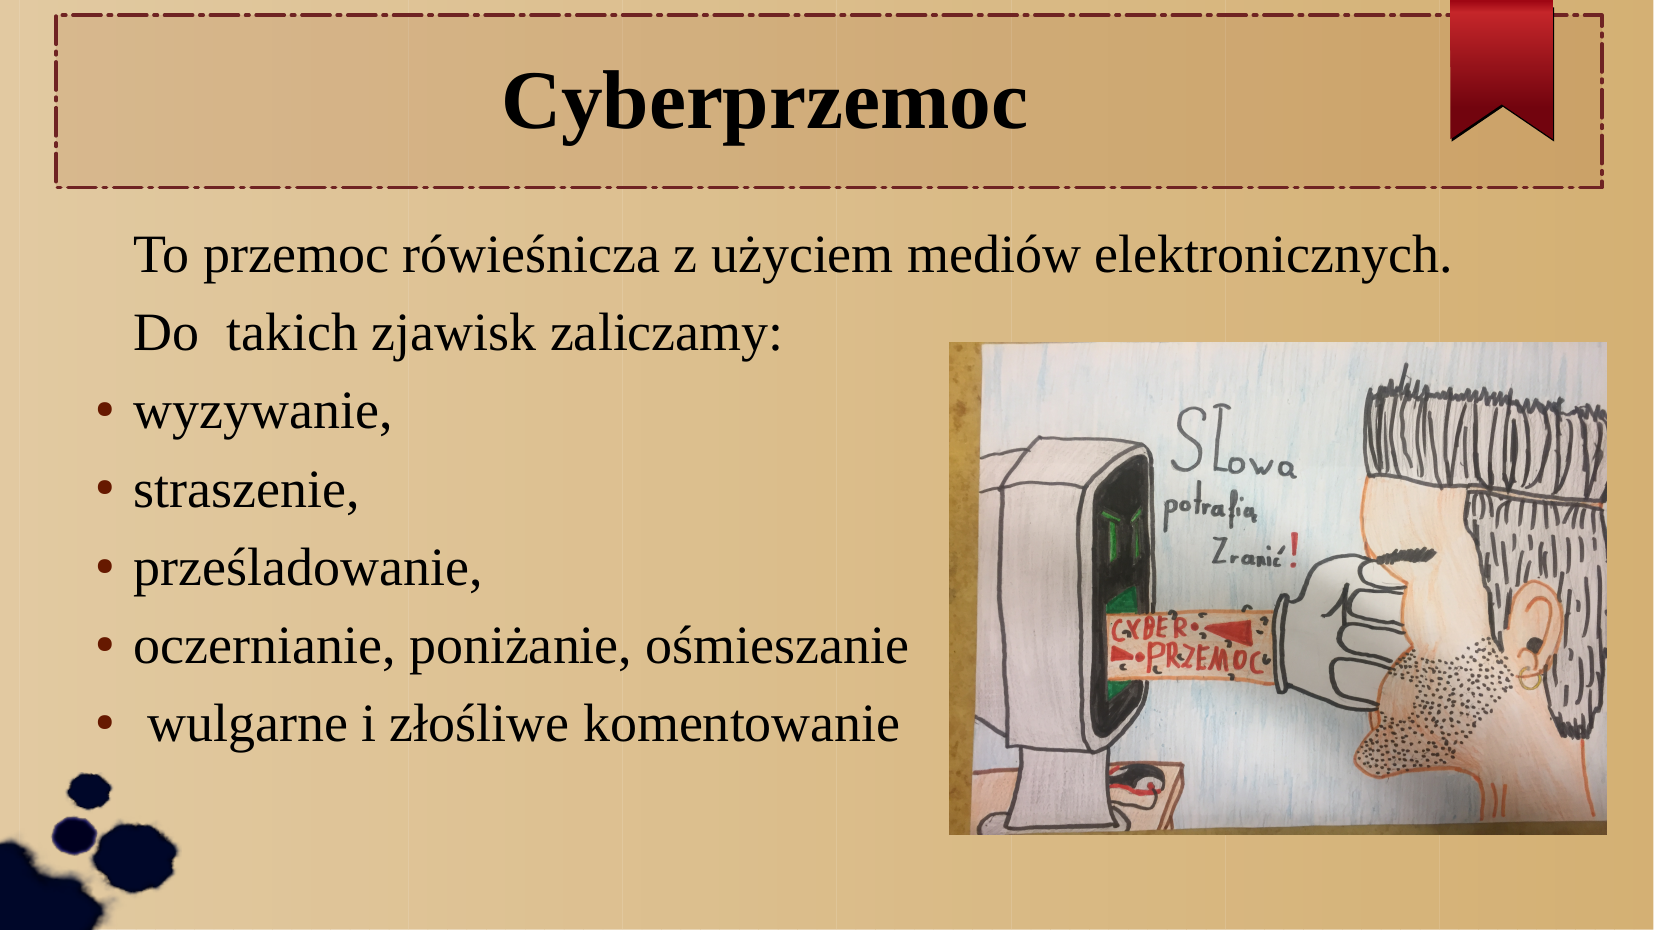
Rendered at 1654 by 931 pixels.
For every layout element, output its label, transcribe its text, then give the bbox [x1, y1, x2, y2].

list To przemoc rówieśnicza z użyciem mediów elektronicznych. Do takich zjawisk zaliczamy: wyzywanie, straszenie, prześladowanie, oczernianie, poniżanie, ośmieszanie wulgarne i złośliwe komentowanie [82, 224, 1571, 764]
title Cyberprzemoc [59, 11, 1441, 189]
picture [949, 342, 1607, 835]
